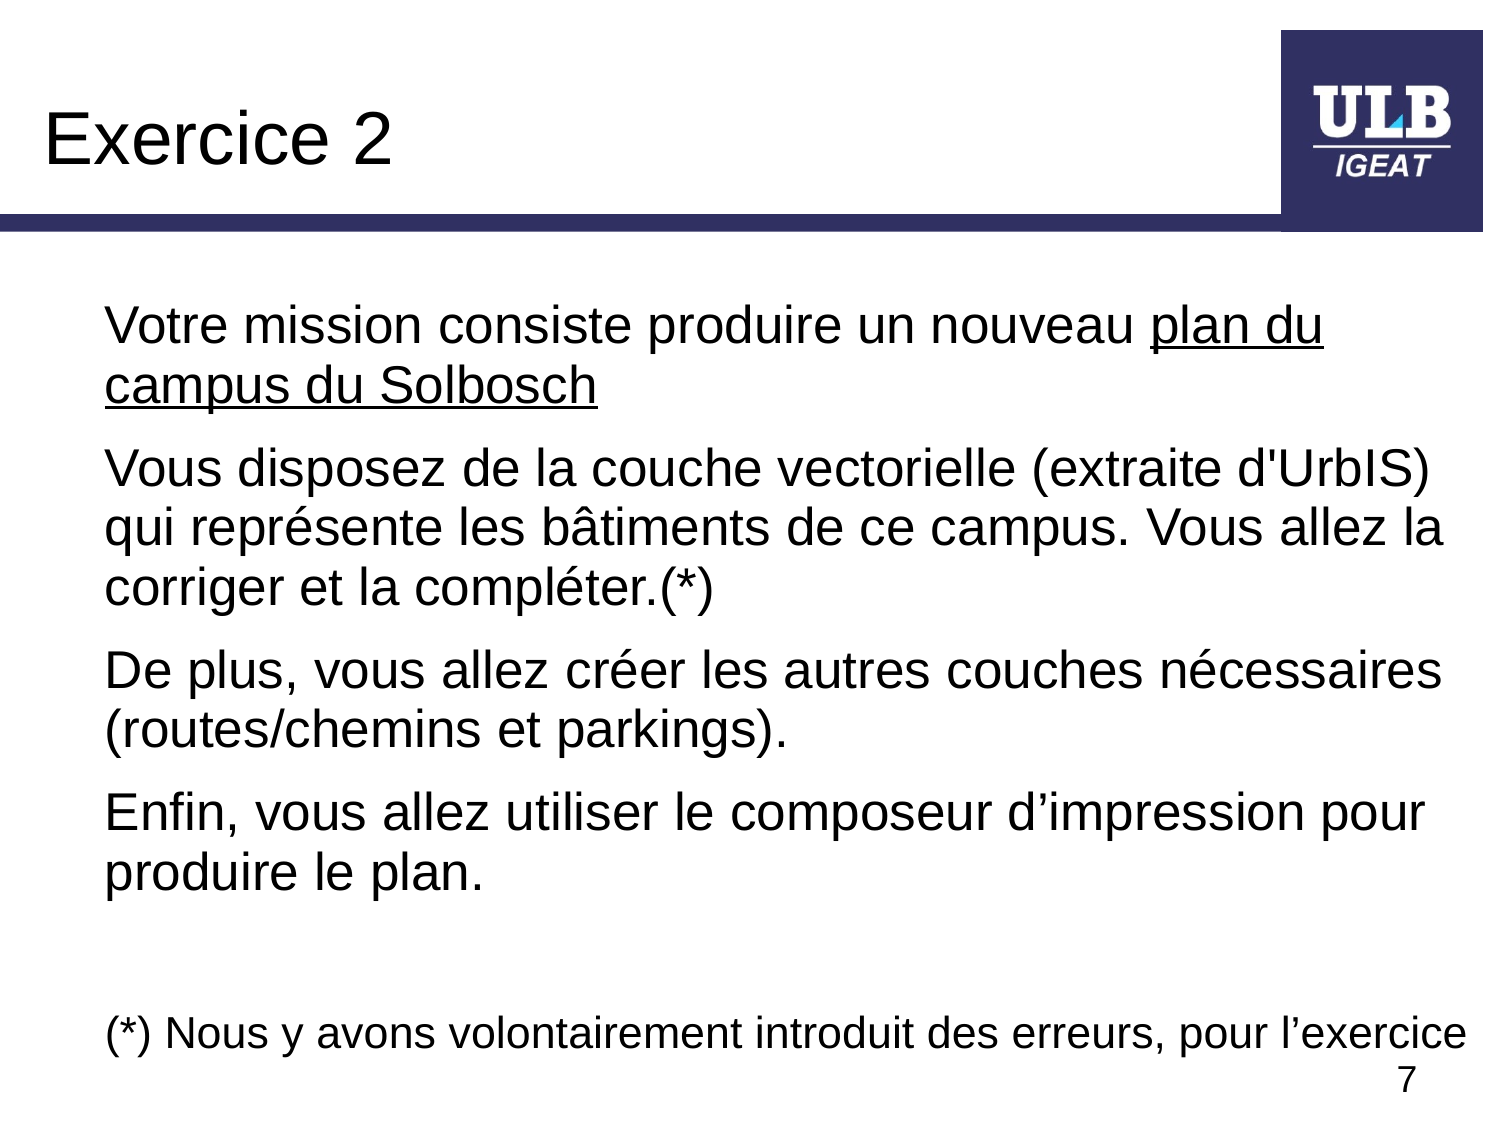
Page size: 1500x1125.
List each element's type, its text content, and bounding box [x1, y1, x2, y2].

list Votre mission consiste produire un nouveau plan du campus du Solbosch Vous disposez de la couche vectorielle (extraite d'UrbIS) qui représente les bâtiments de ce campus. Vous allez la corriger et la compléter.(*) De plus, vous allez créer les autres couches nécessaires (routes/chemins et parkings). Enfin, vous allez utiliser le composeur d’impression pour produire le plan. (*) Nous y avons volontairement introduit des erreurs, pour l’exercice [35, 295, 1477, 1111]
picture [1281, 30, 1483, 232]
title Exercice 2 [43, 44, 1394, 233]
